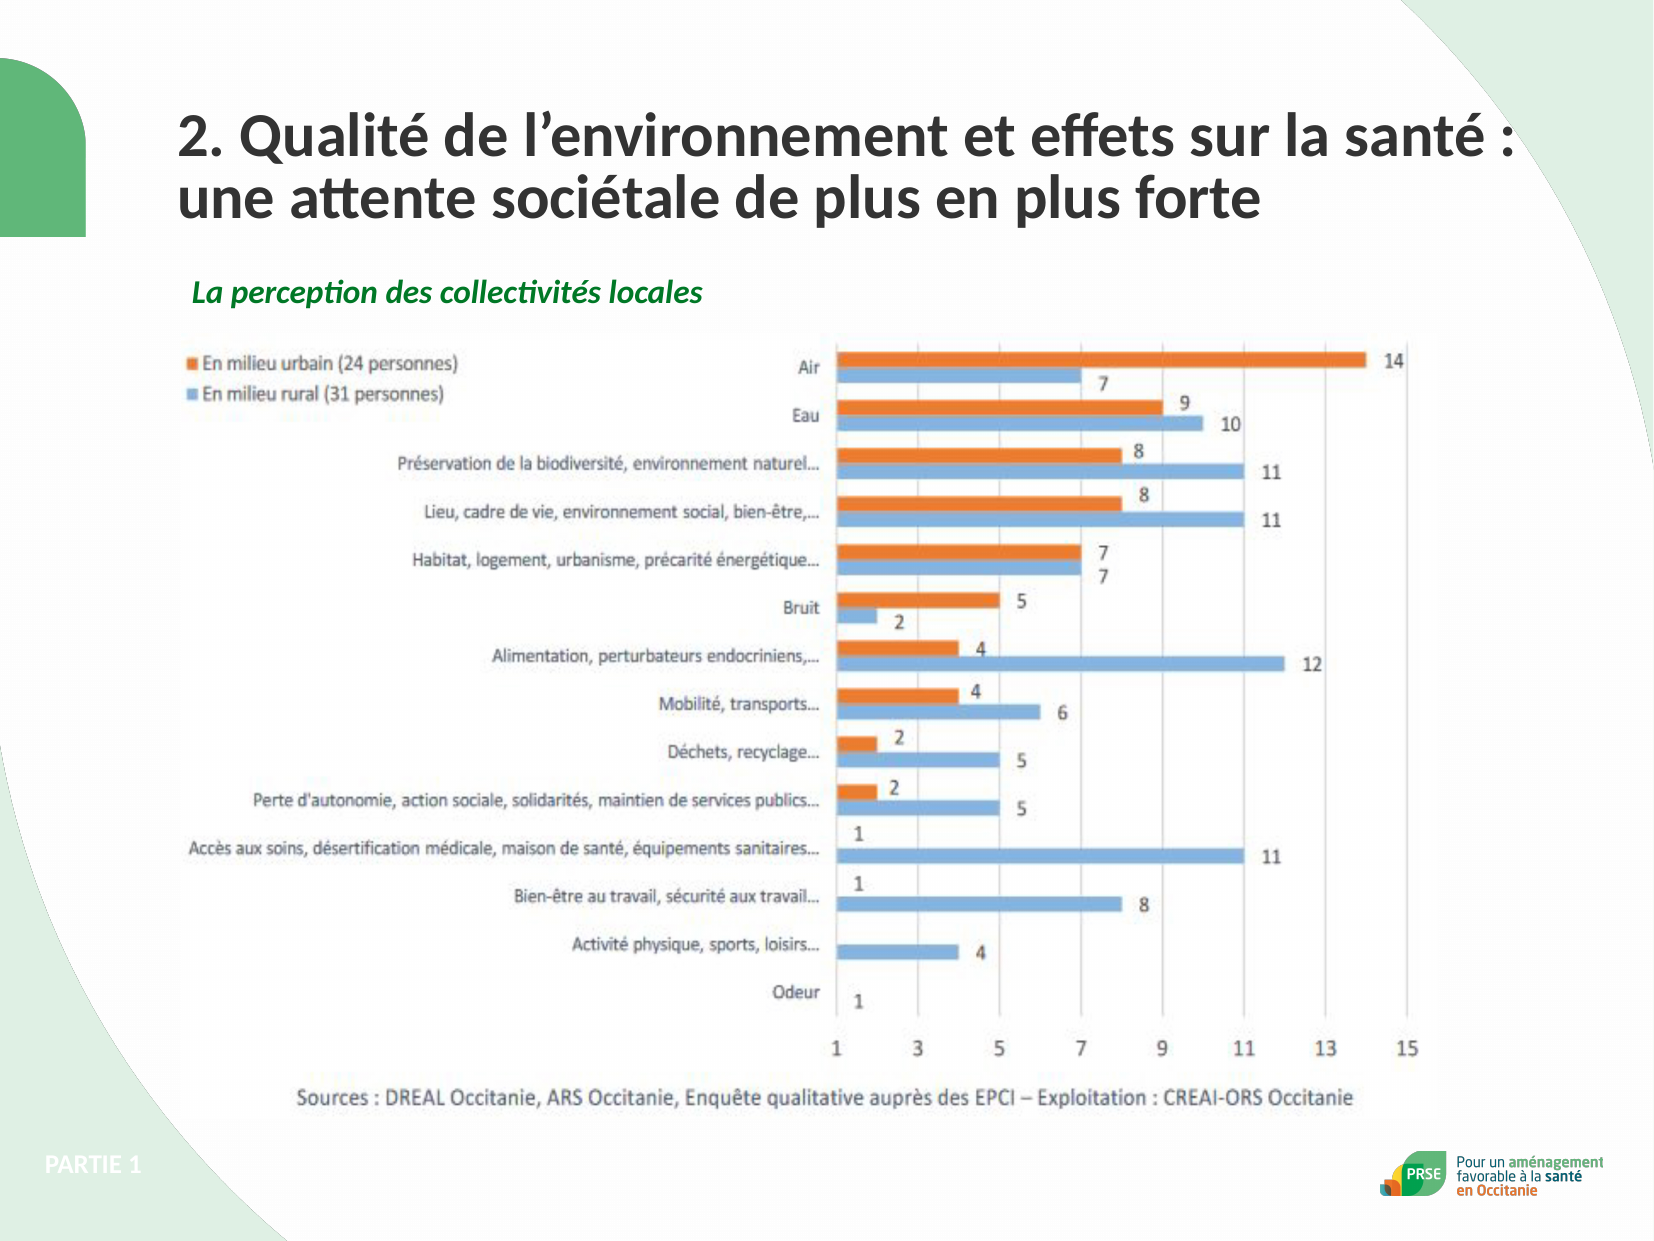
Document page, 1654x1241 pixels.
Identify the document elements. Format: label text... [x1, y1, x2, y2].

text_box La perception des collectivités locales [177, 271, 1477, 402]
picture [0, 0, 1654, 1241]
title 2. Qualité de l’environnement et effets sur la santé : une attente sociétale de plus en plus forte [177, 95, 1619, 249]
text_box PARTIE 1 [30, 1145, 302, 1194]
